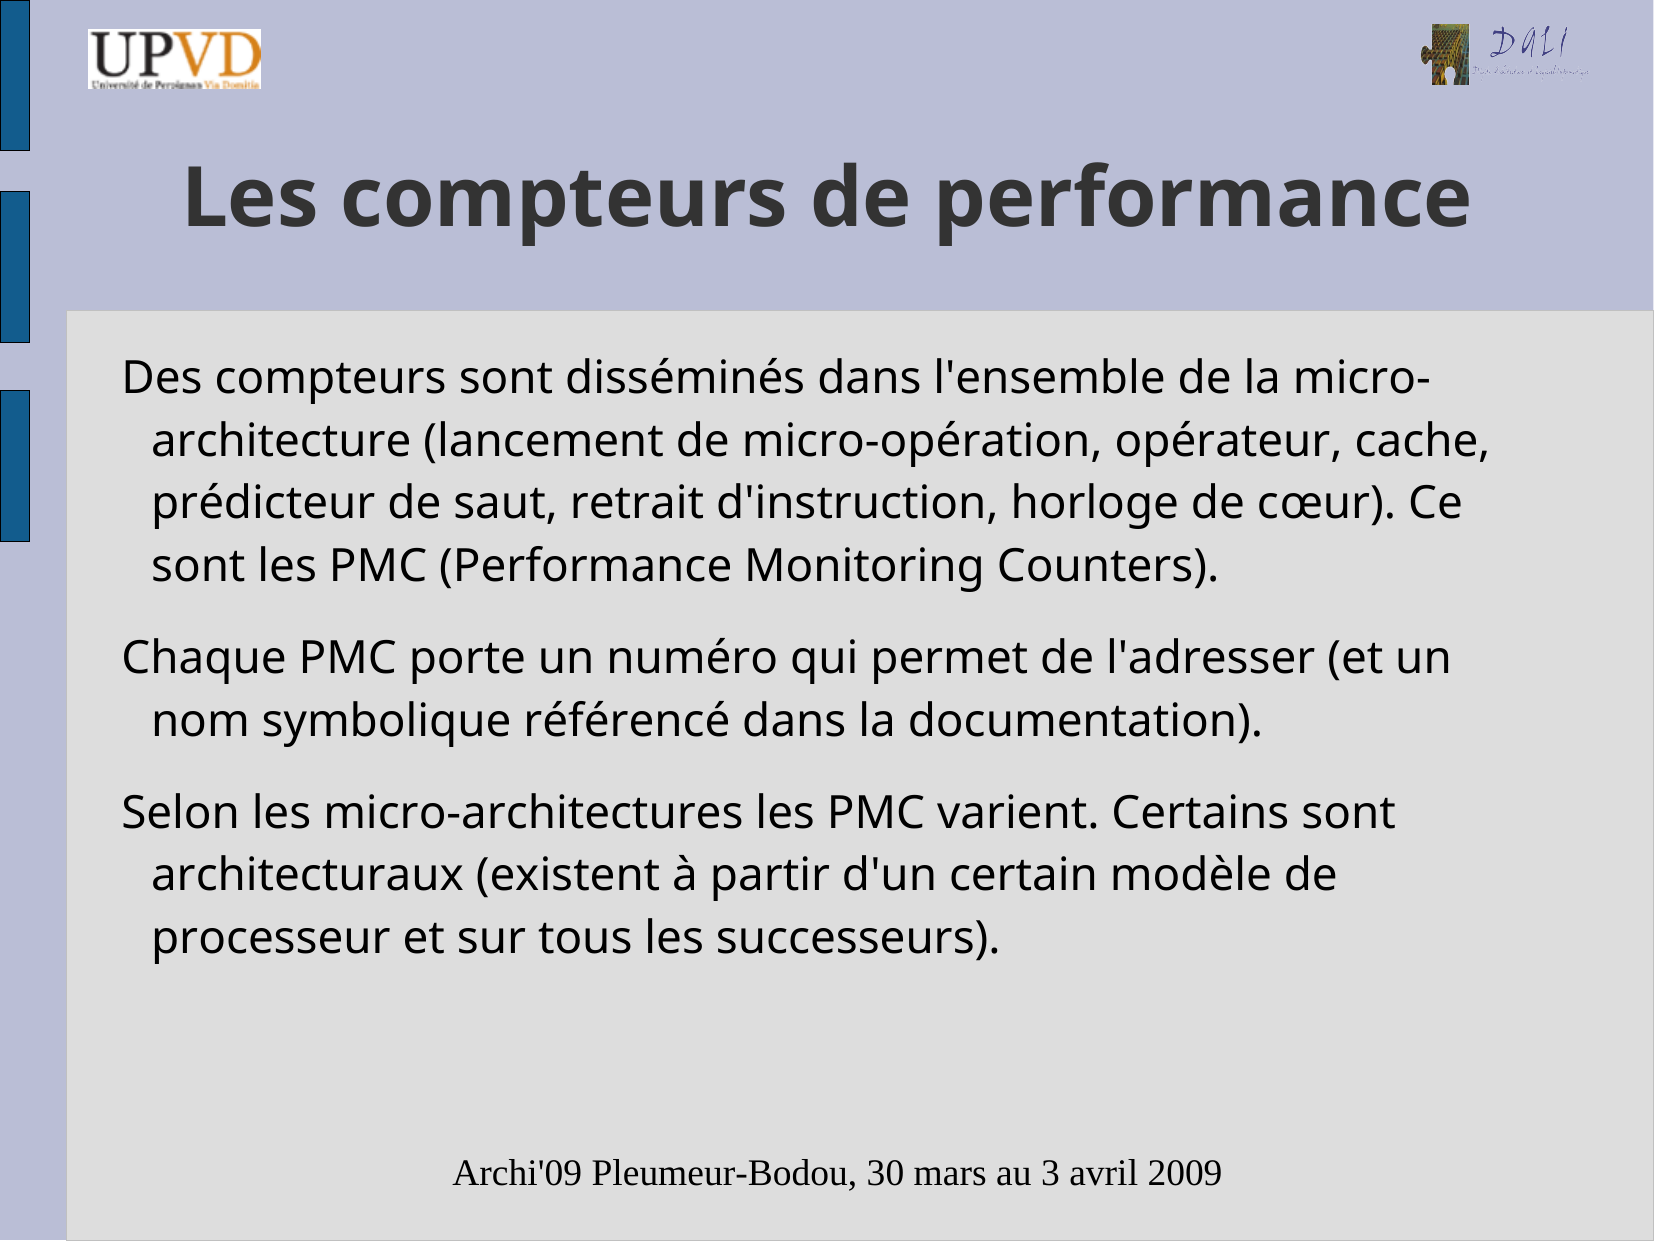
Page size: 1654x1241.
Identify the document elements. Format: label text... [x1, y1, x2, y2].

title Les compteurs de performance [121, 91, 1534, 299]
list Des compteurs sont disséminés dans l'ensemble de la micro-architecture (lancement de micro-opération, opérateur, cache, prédicteur de saut, retrait d'instruction, horloge de cœur). Ce sont les PMC (Performance Monitoring Counters). Chaque PMC porte un numéro qui permet de l'adresser (et un nom symbolique référencé dans la documentation). Selon les micro-architectures les PMC varient. Certains sont architecturaux (existent à partir d'un certain modèle de processeur et sur tous les successeurs). [121, 344, 1534, 1127]
text_box Archi'09 Pleumeur-Bodou, 30 mars au 3 avril 2009 [452, 1151, 1226, 1204]
picture [88, 29, 261, 89]
picture [1420, 24, 1593, 85]
